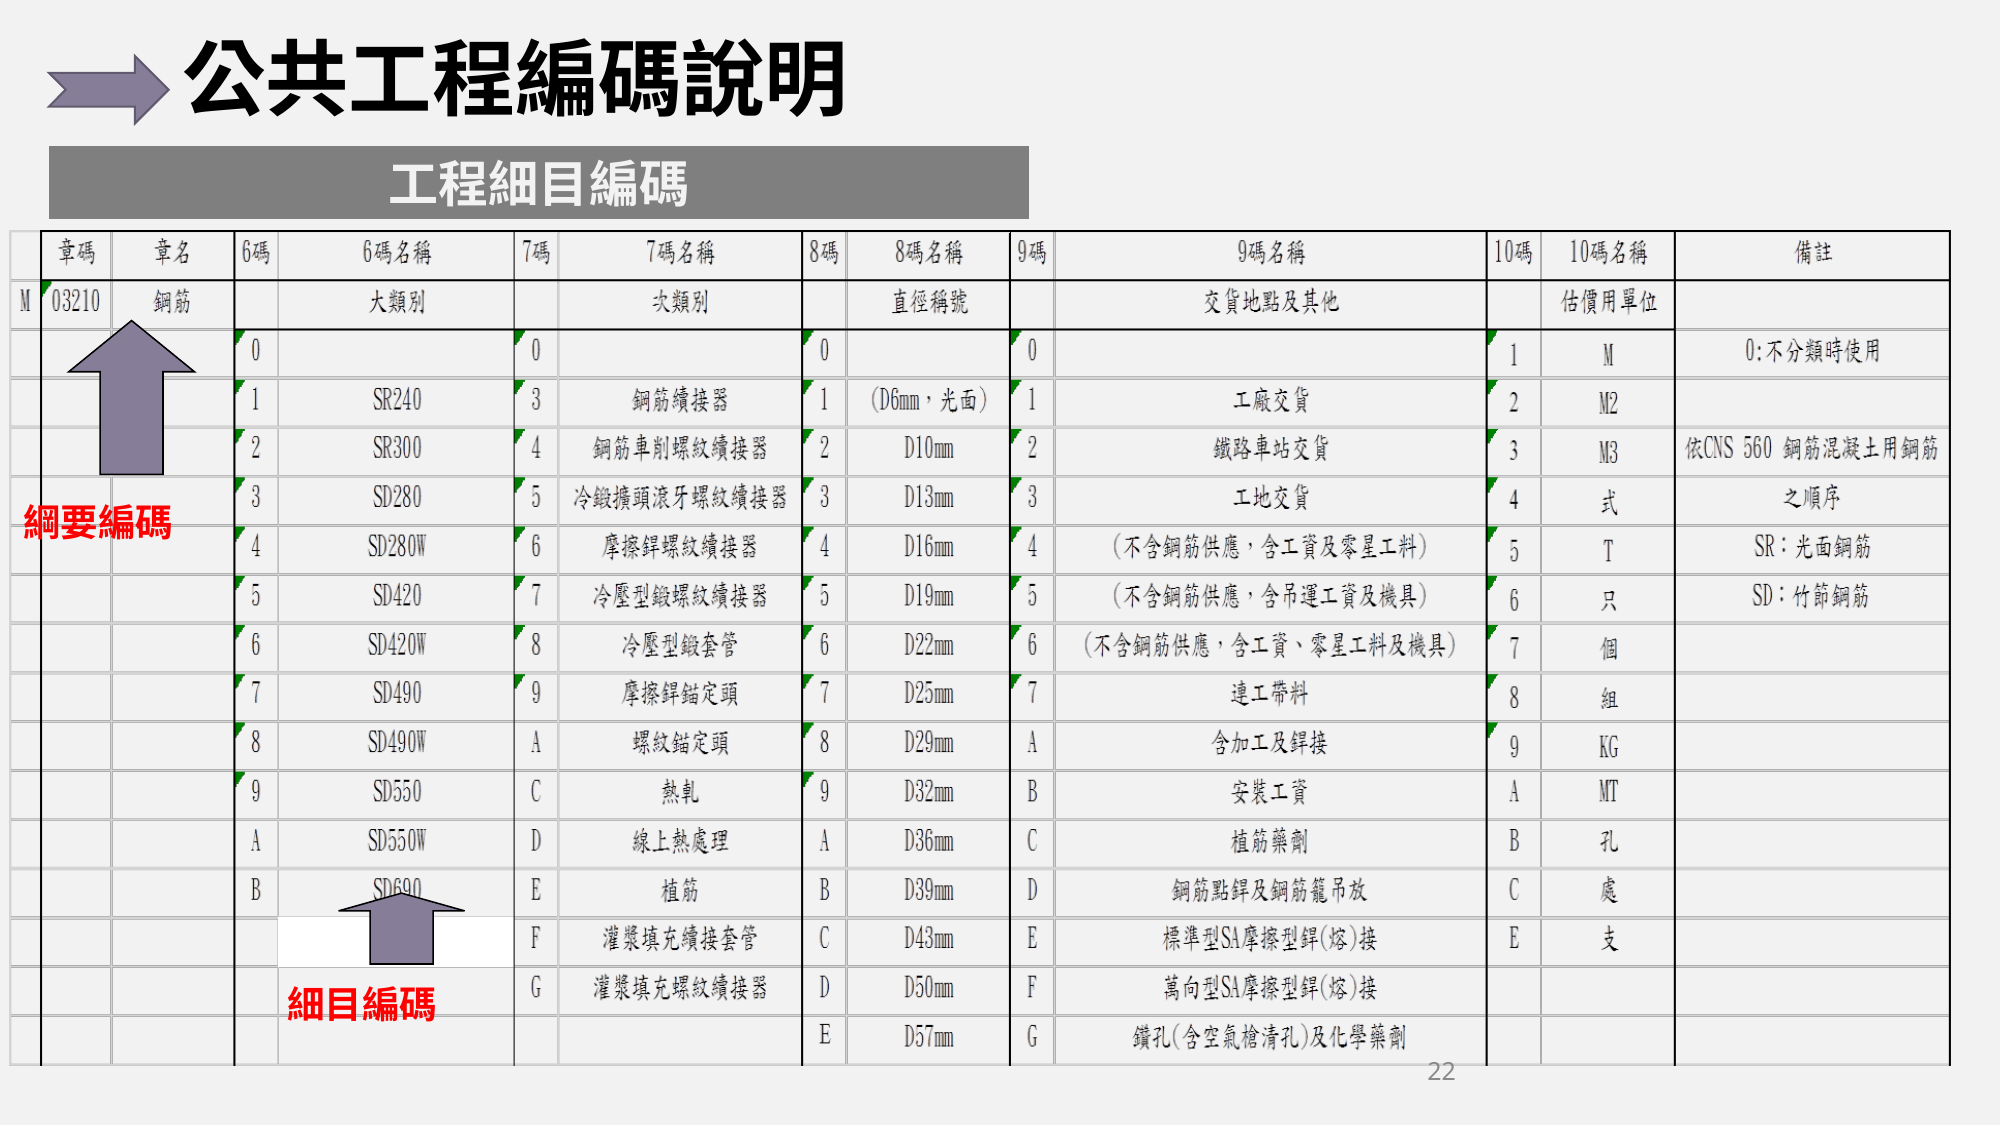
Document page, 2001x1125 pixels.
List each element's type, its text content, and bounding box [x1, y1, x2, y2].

text_box [338, 893, 465, 965]
picture [9, 230, 1952, 1067]
text_box 工程細目編碼 [49, 146, 1029, 219]
text_box 公共工程編碼說明 [167, 18, 1375, 135]
text_box 22 [1412, 1042, 1863, 1103]
text_box [48, 55, 167, 124]
text_box 細目編碼 [272, 973, 455, 1034]
text_box [68, 320, 195, 475]
text_box 綱要編碼 [8, 491, 191, 553]
